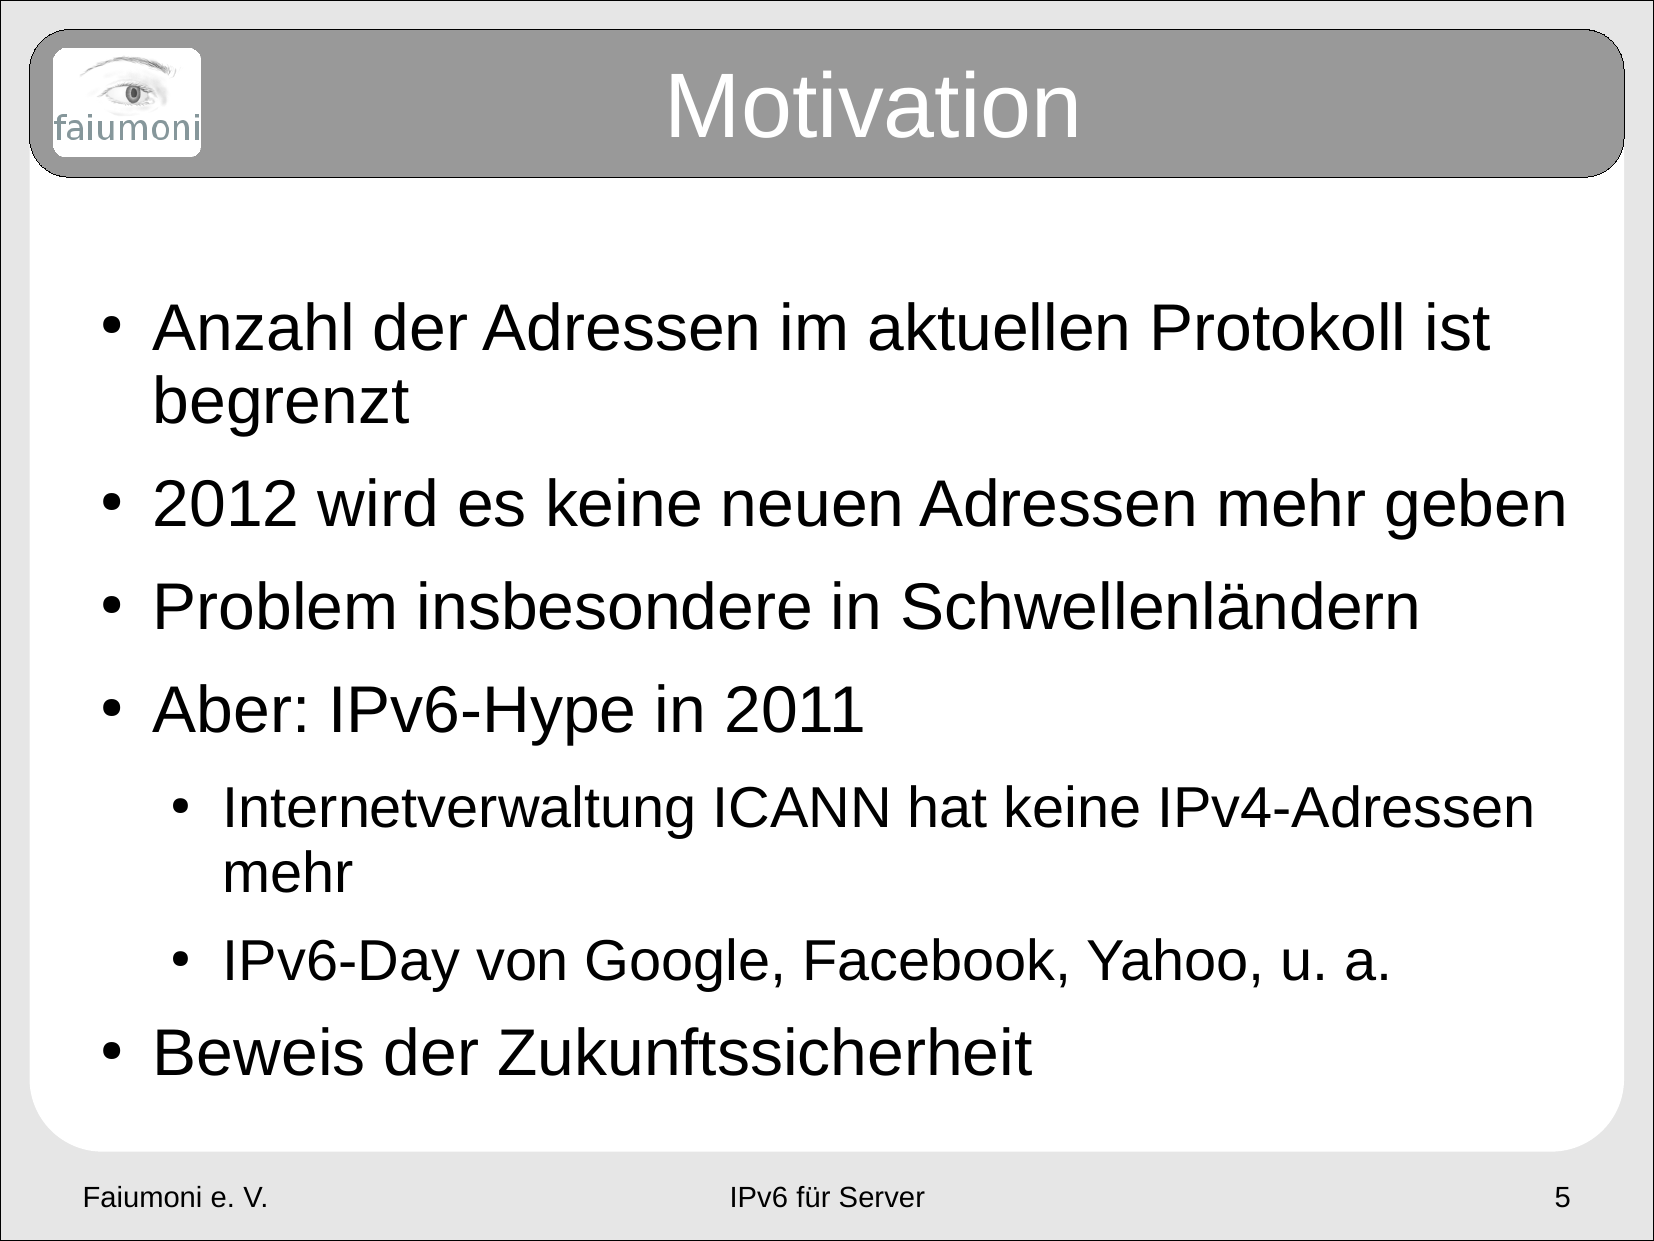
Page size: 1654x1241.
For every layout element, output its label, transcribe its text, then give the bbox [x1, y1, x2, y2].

list Anzahl der Adressen im aktuellen Protokoll ist begrenzt 2012 wird es keine neuen Adressen mehr geben Problem insbesondere in Schwellenländern Aber: IPv6-Hype in 2011 Internetverwaltung ICANN hat keine IPv4-Adressen mehr IPv6-Day von Google, Facebook, Yahoo, u. a. Beweis der Zukunftssicherheit [82, 290, 1571, 1109]
picture [53, 48, 129, 157]
title Motivation [129, 2, 1619, 210]
